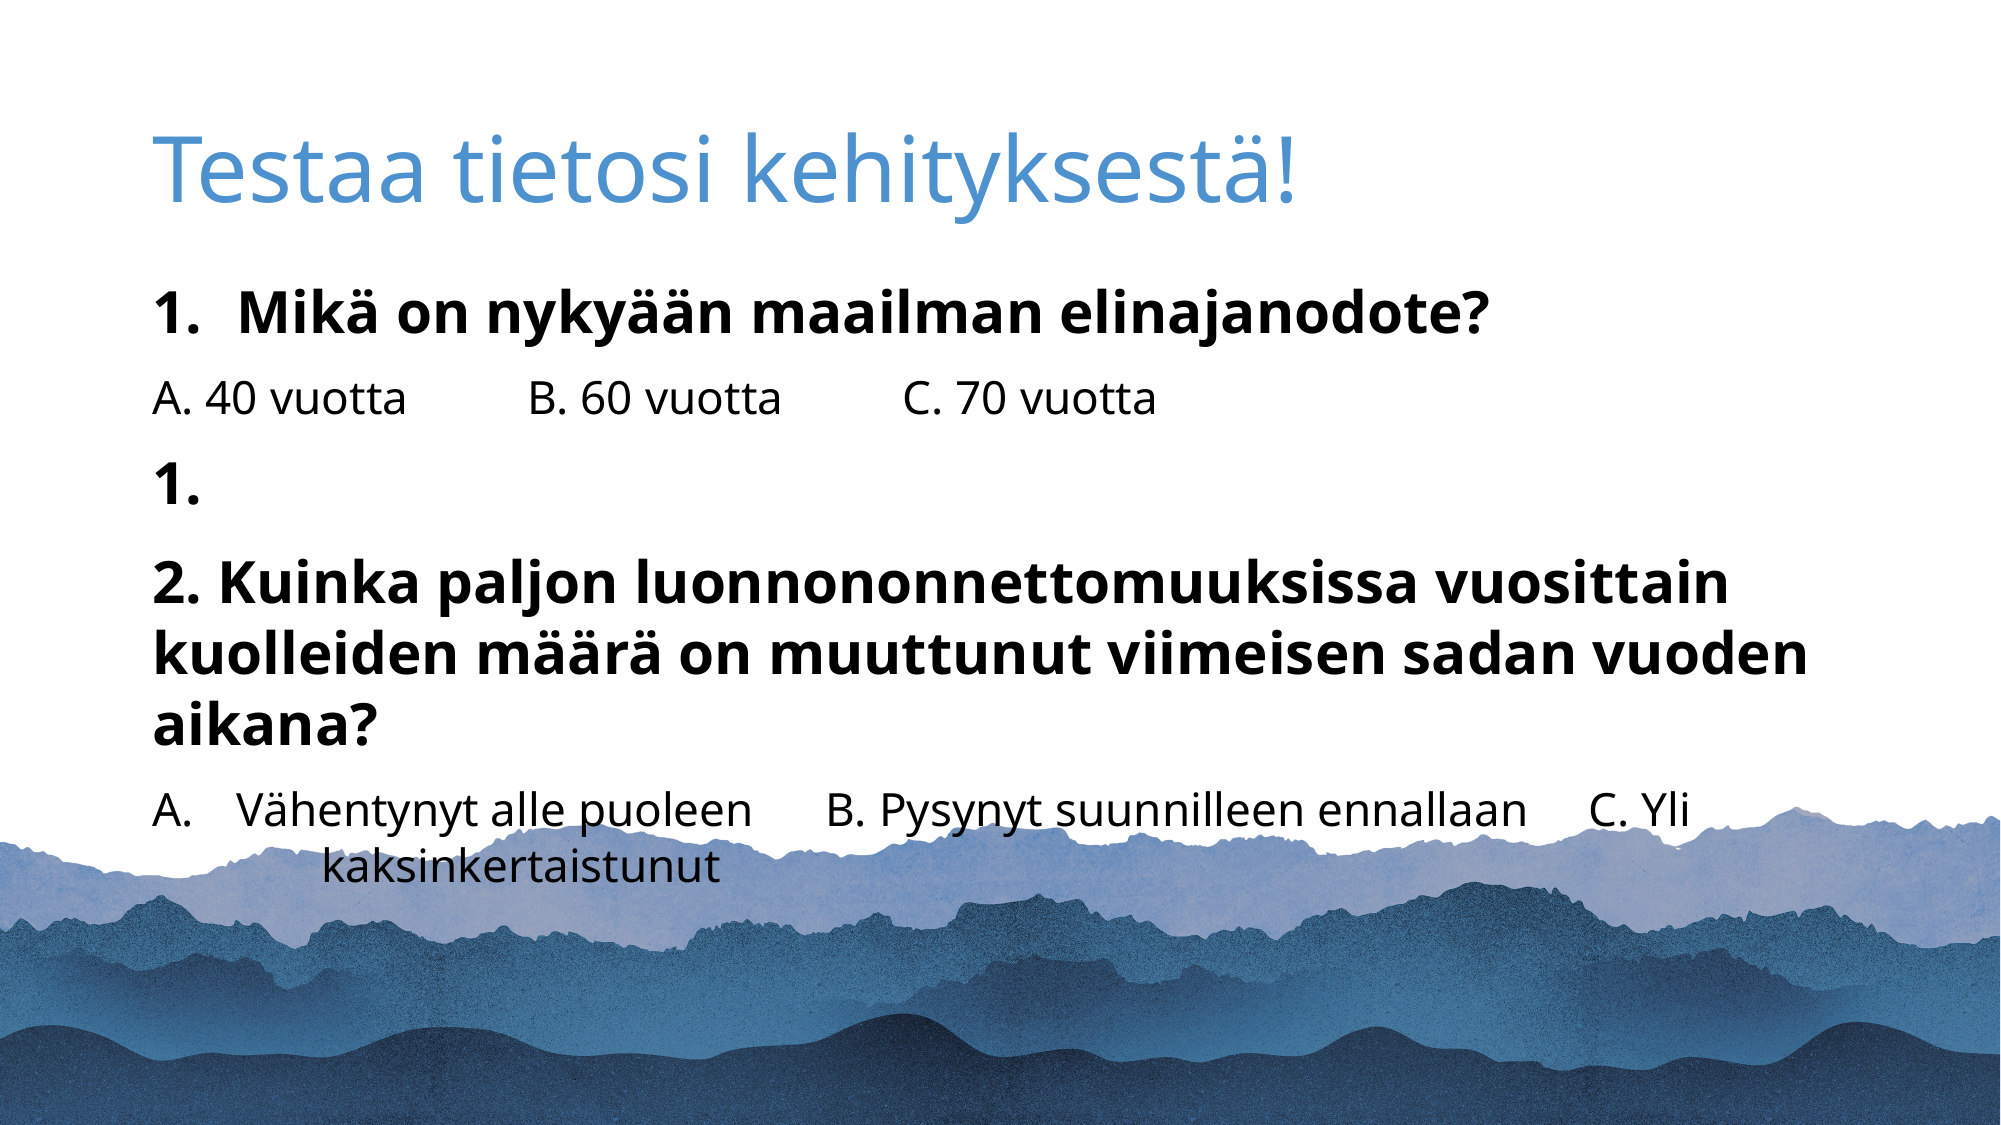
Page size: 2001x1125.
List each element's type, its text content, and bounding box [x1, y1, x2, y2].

list Mikä on nykyään maailman elinajanodote? A. 40 vuotta B. 60 vuotta C. 70 vuotta 2. Kuinka paljon luonnononnettomuuksissa vuosittain kuolleiden määrä on muuttunut viimeisen sadan vuoden aikana? Vähentynyt alle puoleen B. Pysynyt suunnilleen ennallaan C. Yli kaksinkertaistunut [137, 269, 1863, 1006]
title Testaa tietosi kehityksestä! [137, 59, 1863, 269]
